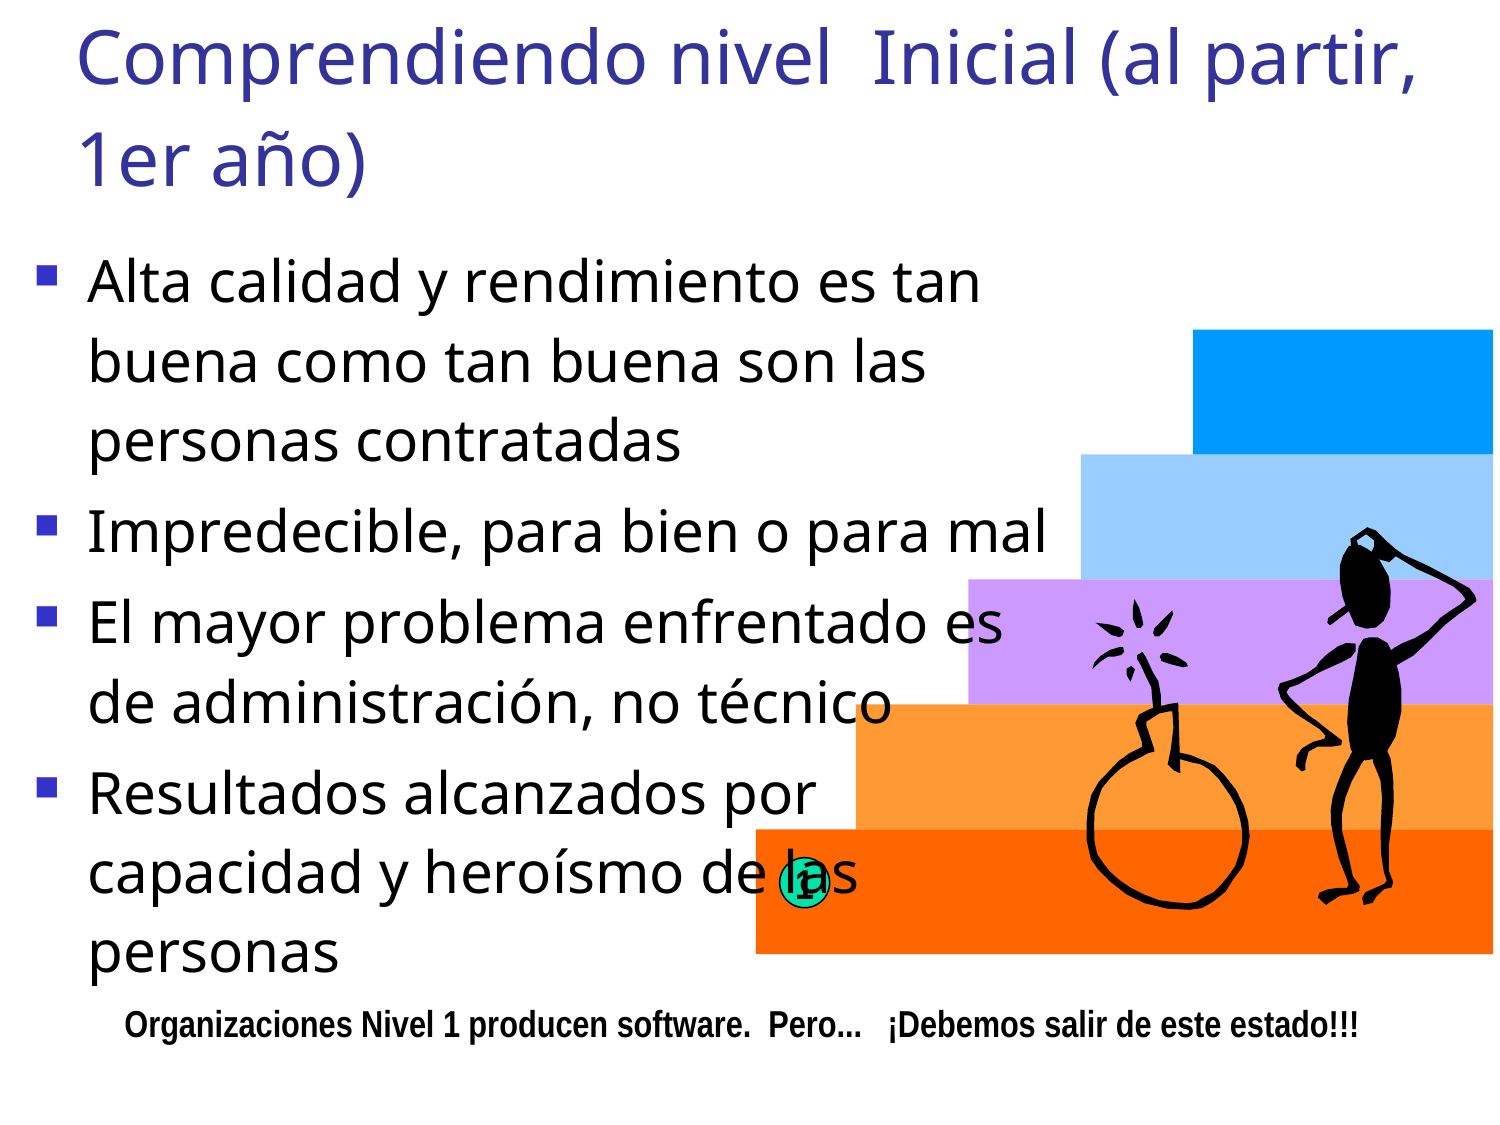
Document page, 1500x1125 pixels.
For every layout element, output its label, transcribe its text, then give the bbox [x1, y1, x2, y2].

title Comprendiendo nivel Inicial (al partir, 1er año) [75, 23, 1449, 190]
chart [1086, 527, 1477, 910]
list Alta calidad y rendimiento es tan buena como tan buena son las personas contratadas Impredecible, para bien o para mal El mayor problema enfrentado es de administración, no técnico Resultados alcanzados por capacidad y heroísmo de las personas [33, 240, 1055, 984]
text_box [1055, 329, 1494, 955]
text_box Organizaciones Nivel 1 producen software. Pero... ¡Debemos salir de este estado!!! [109, 997, 1500, 1053]
